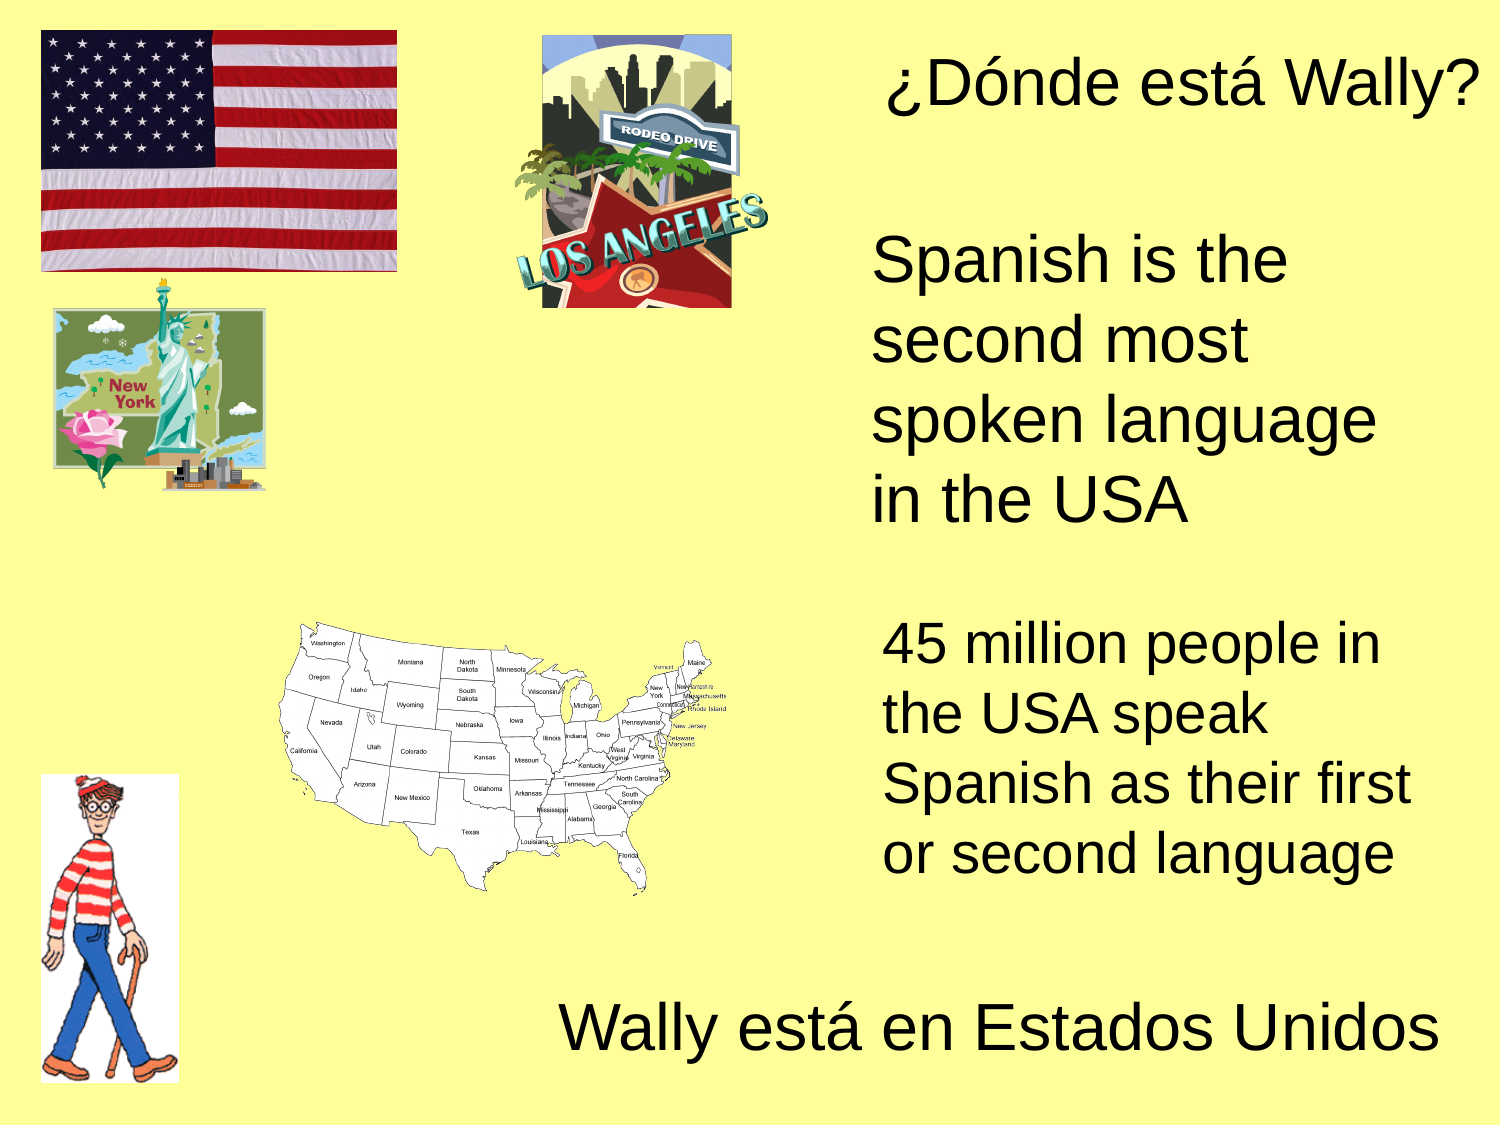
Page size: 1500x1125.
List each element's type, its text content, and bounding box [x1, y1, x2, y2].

picture [41, 30, 397, 272]
picture [513, 30, 772, 312]
text_box 45 million people in the USA speak Spanish as their first or second language [868, 597, 1473, 894]
text_box ¿Dónde está Wally? [869, 30, 1498, 127]
picture [277, 621, 727, 897]
text_box Wally está en Estados Unidos [506, 976, 1457, 1072]
picture [41, 774, 179, 1083]
text_box Spanish is the second most spoken language in the USA [856, 208, 1461, 544]
picture [53, 278, 266, 491]
